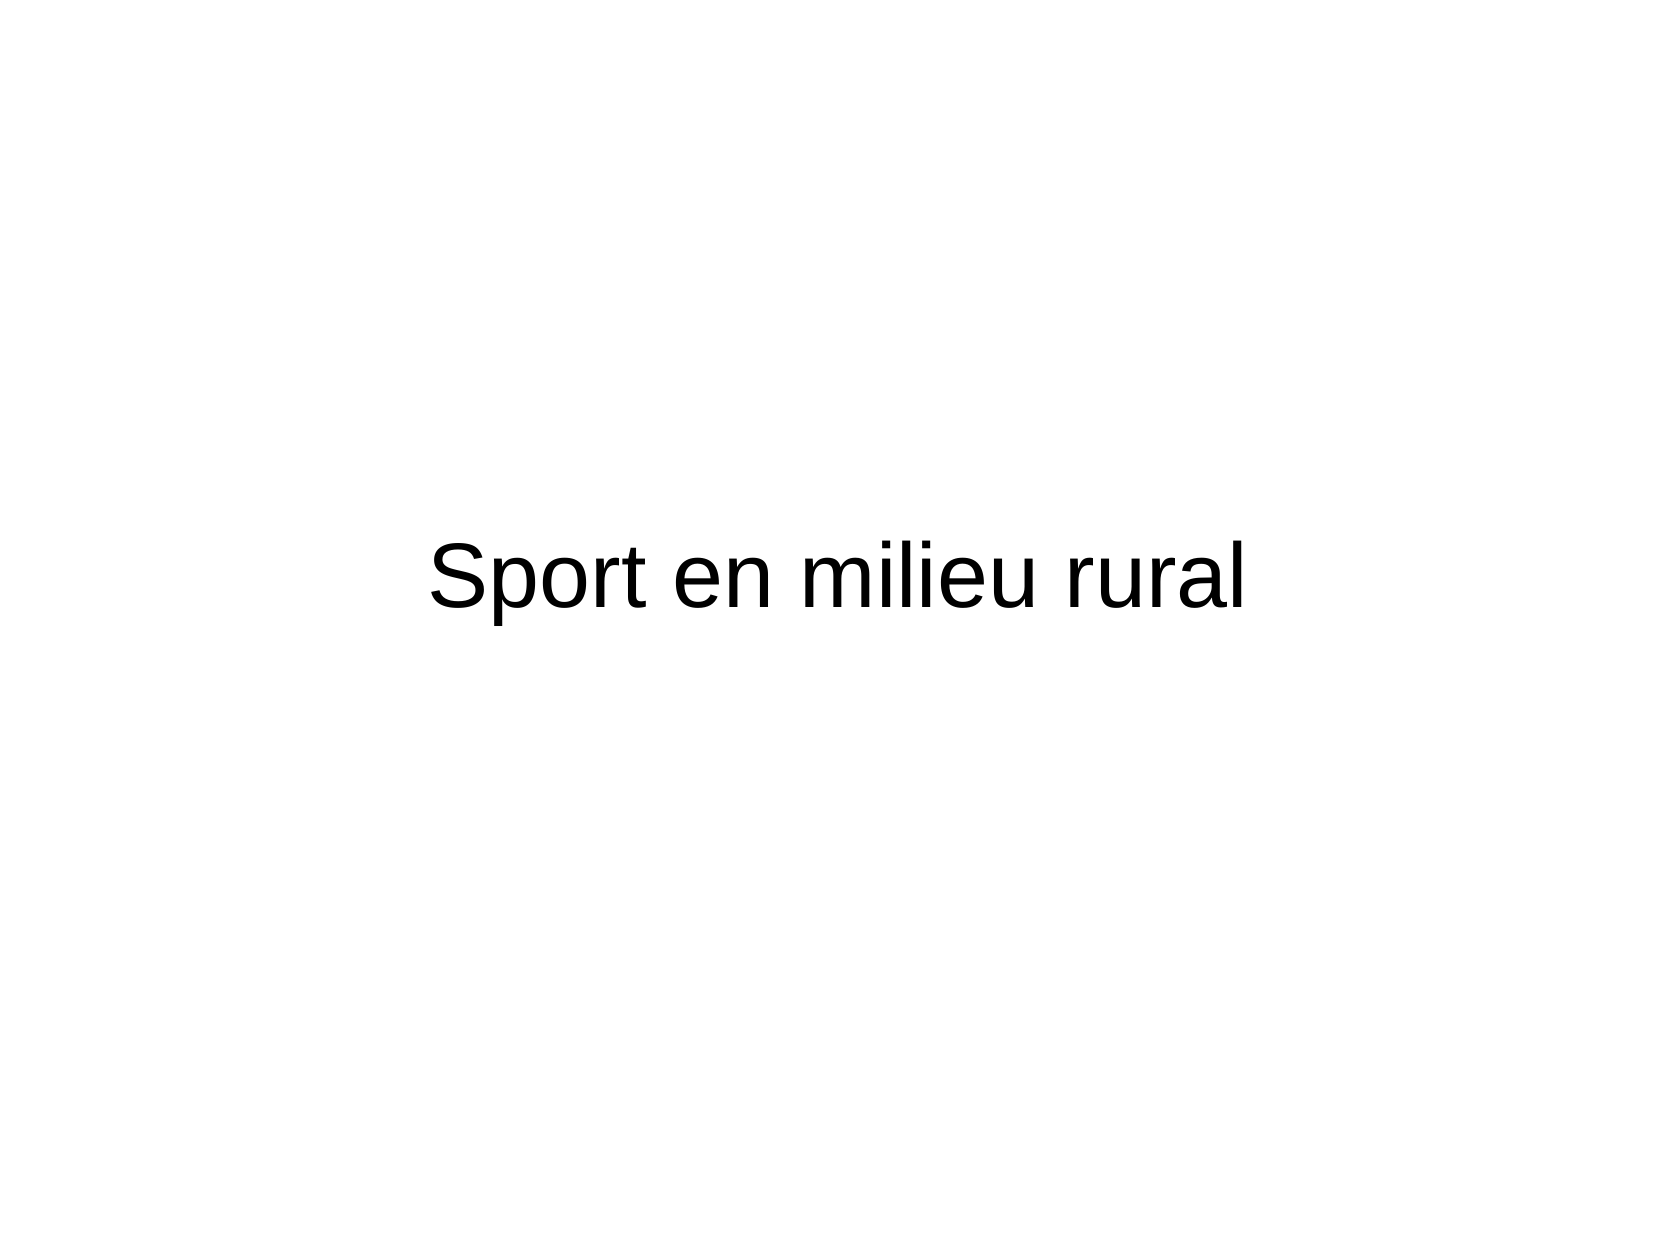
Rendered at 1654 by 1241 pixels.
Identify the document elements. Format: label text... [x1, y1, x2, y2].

title Sport en milieu rural [94, 472, 1583, 680]
